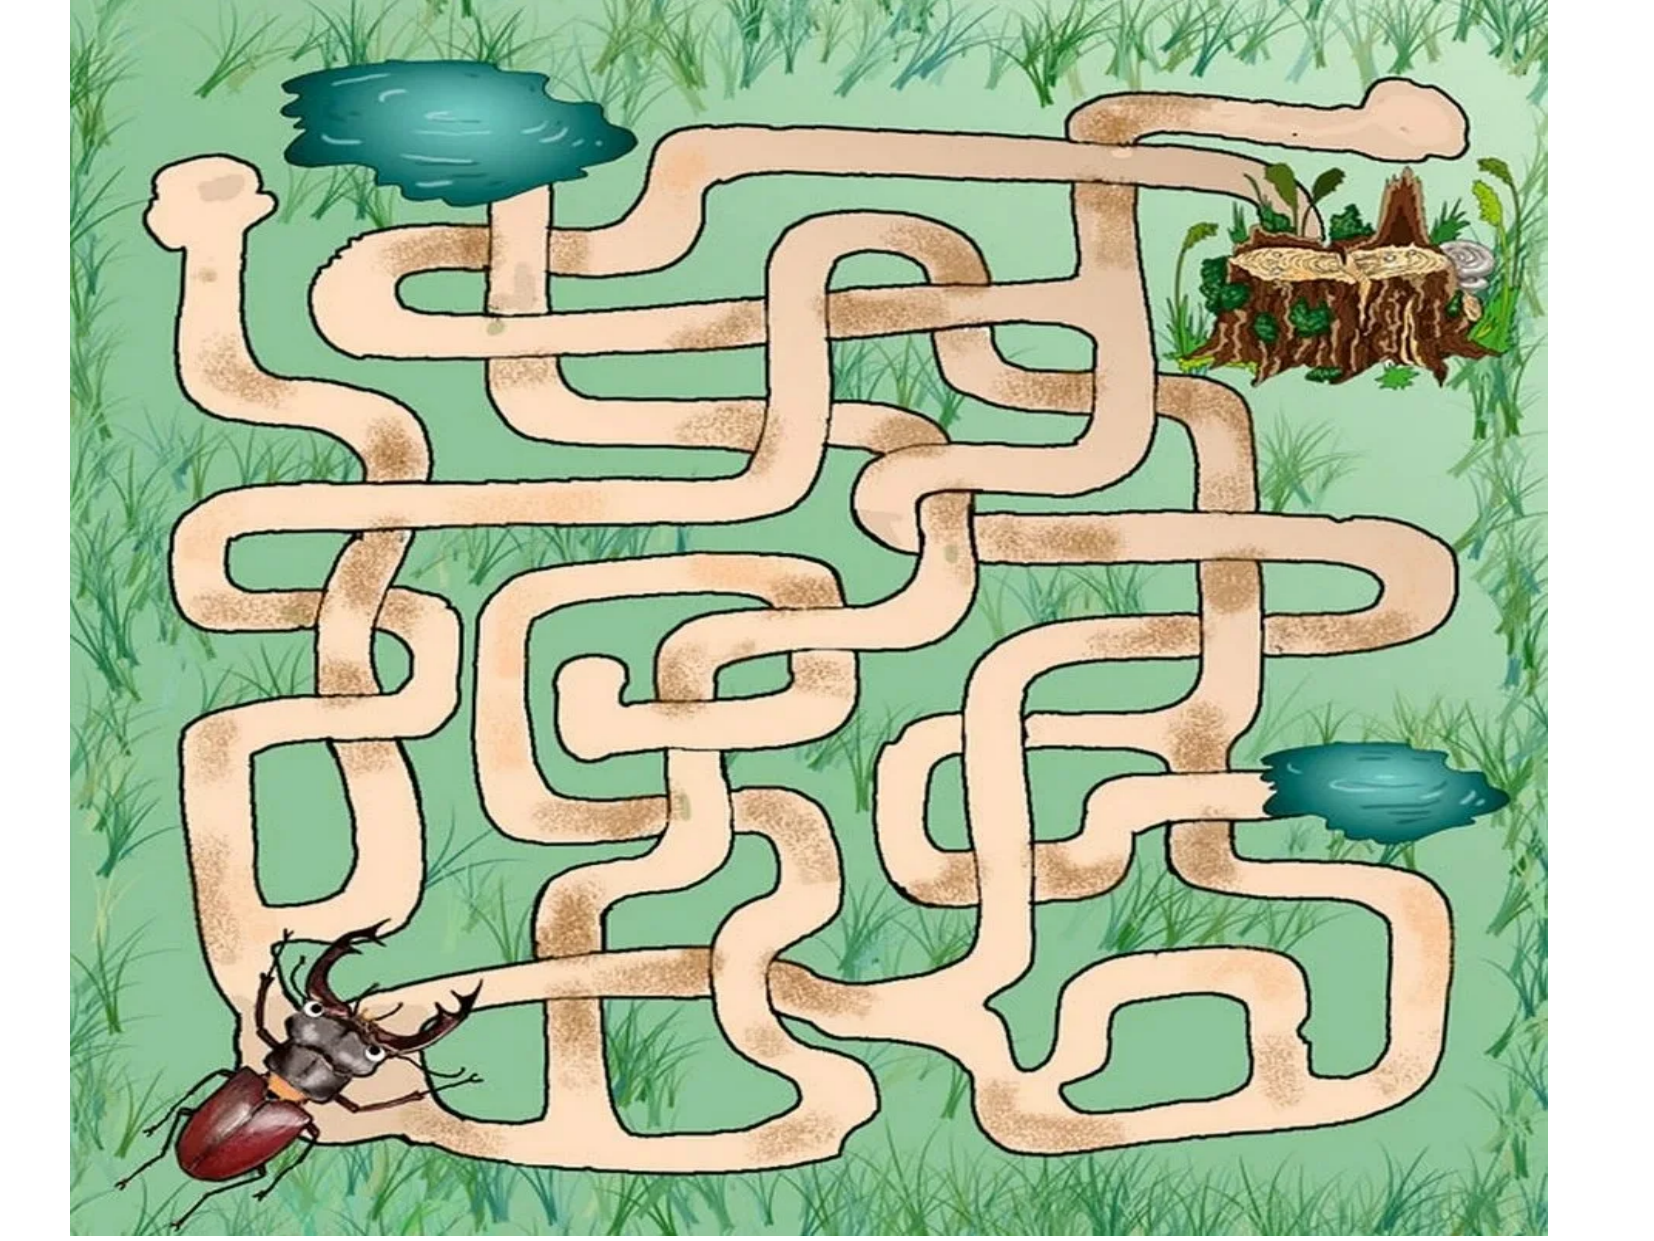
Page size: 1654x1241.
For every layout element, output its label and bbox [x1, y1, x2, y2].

picture [70, 0, 1548, 1236]
